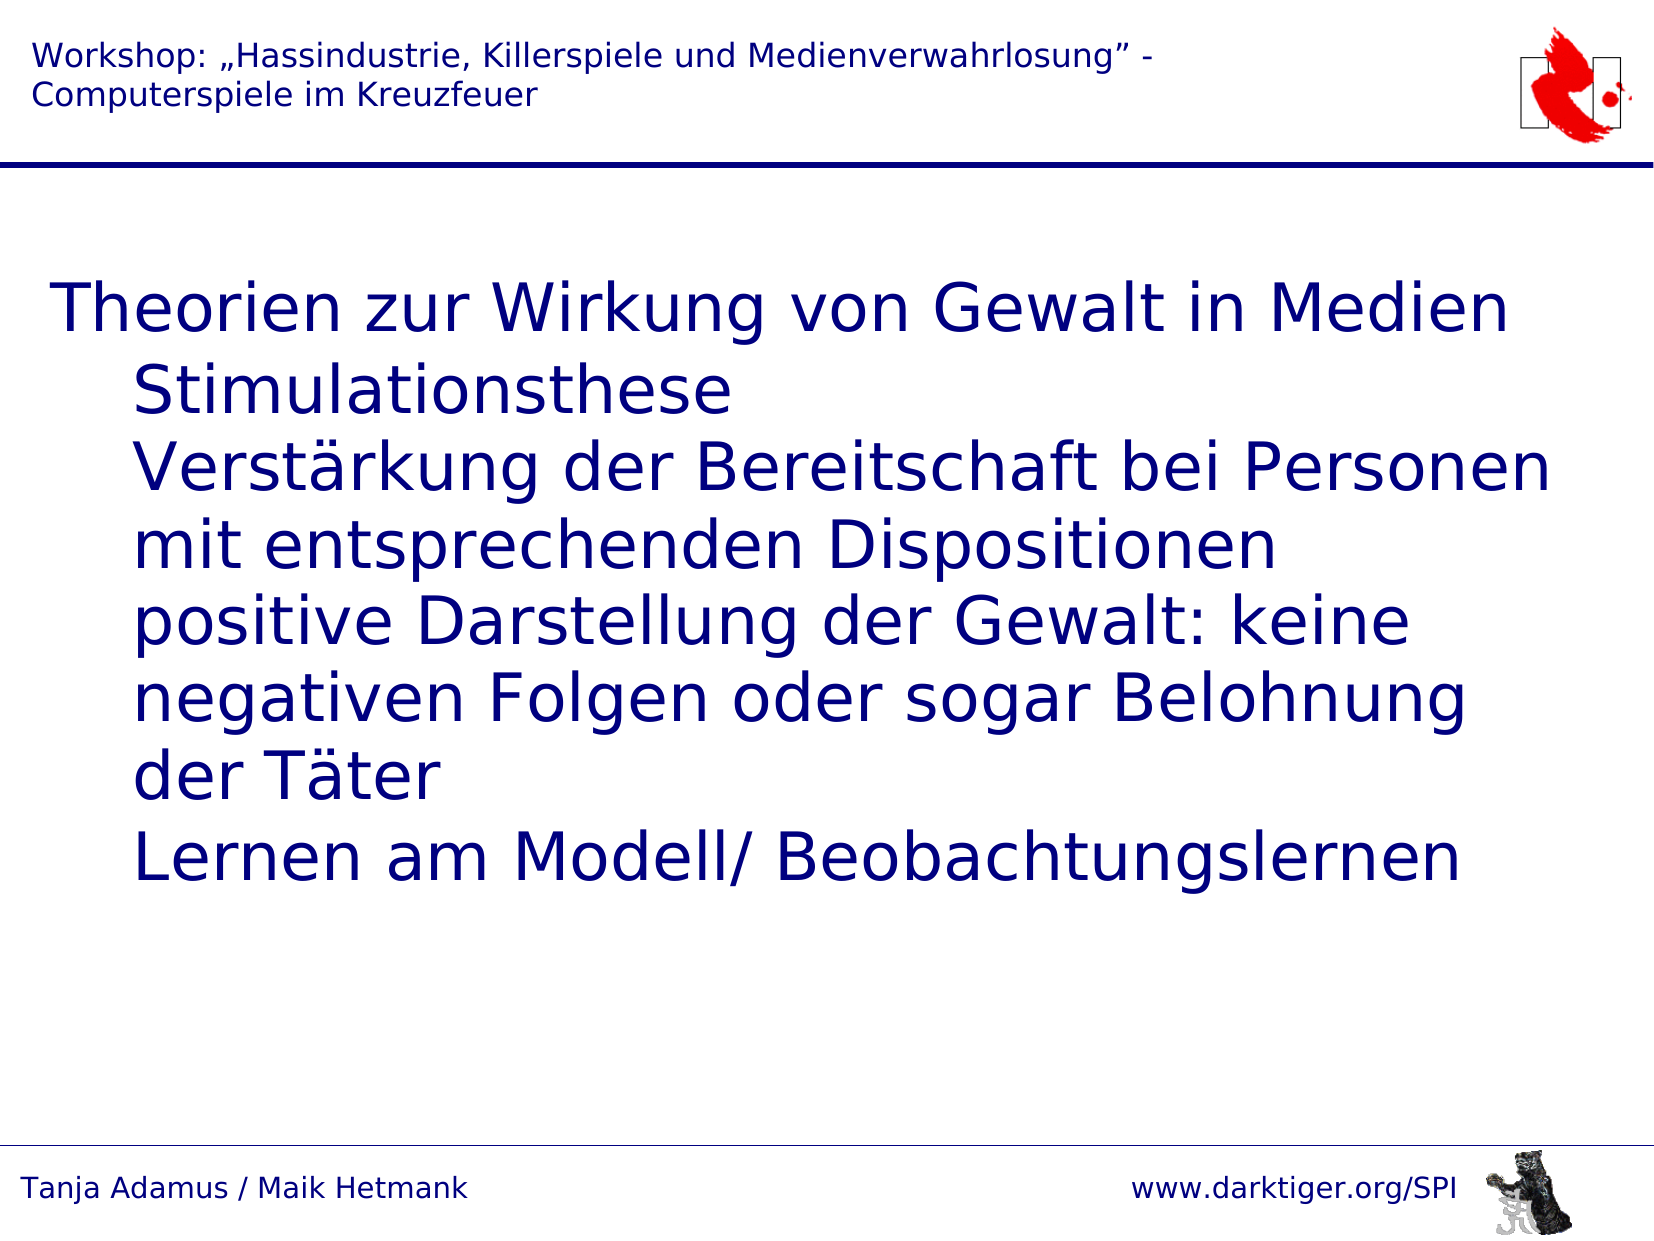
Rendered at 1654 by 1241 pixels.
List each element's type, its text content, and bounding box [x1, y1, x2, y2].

text_box Theorien zur Wirkung von Gewalt in Medien [35, 261, 1565, 355]
text_box Verstärkung der Bereitschaft bei Personen mit entsprechenden Dispositionen [118, 421, 1595, 574]
text_box Lernen am Modell/ Beobachtungslernen [118, 810, 1595, 904]
text_box Workshop: „Hassindustrie, Killerspiele und Medienverwahrlosung” - Computerspiele im Kreuzfeuer [16, 29, 1418, 178]
text_box positive Darstellung der Gewalt: keine negativen Folgen oder sogar Belohnung der Täter [118, 574, 1595, 810]
picture [1503, 16, 1632, 148]
picture [1486, 1150, 1572, 1235]
text_box Stimulationsthese [118, 344, 1595, 421]
